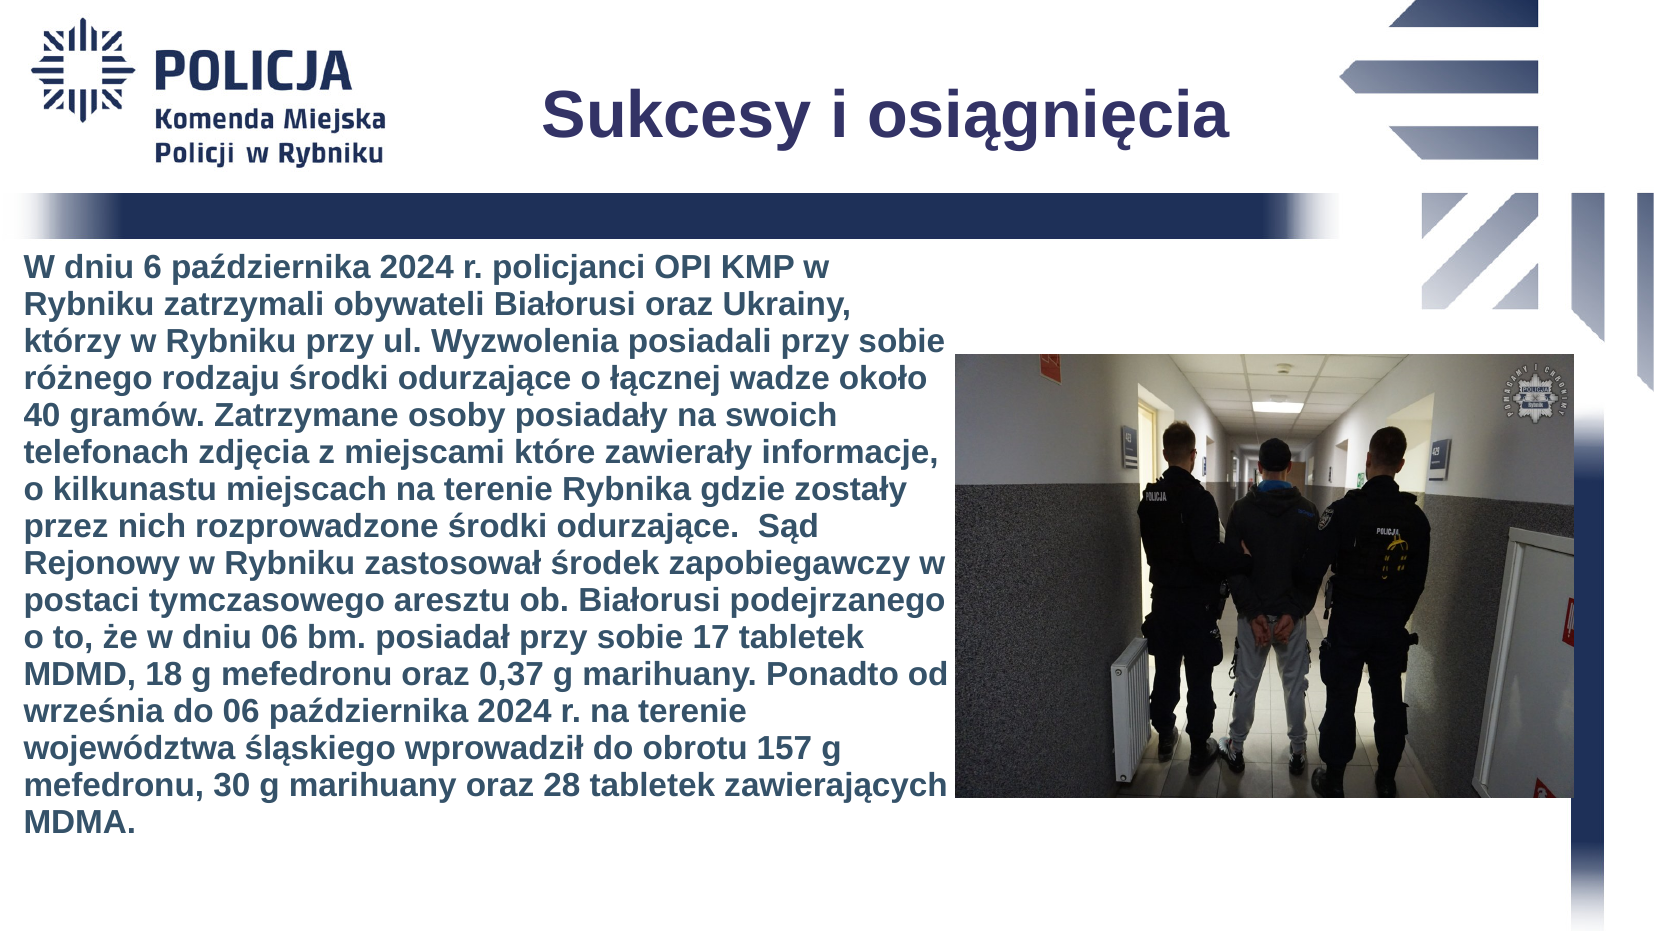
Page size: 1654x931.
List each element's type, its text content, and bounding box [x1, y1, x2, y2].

list W dniu 6 października 2024 r. policjanci OPI KMP w Rybniku zatrzymali obywateli Białorusi oraz Ukrainy, którzy w Rybniku przy ul. Wyzwolenia posiadali przy sobie różnego rodzaju środki odurzające o łącznej wadze około 40 gramów. Zatrzymane osoby posiadały na swoich telefonach zdjęcia z miejscami które zawierały informacje, o kilkunastu miejscach na terenie Rybnika gdzie zostały przez nich rozprowadzone środki odurzające. Sąd Rejonowy w Rybniku zastosował środek zapobiegawczy w postaci tymczasowego aresztu ob. Białorusi podejrzanego o to, że w dniu 06 bm. posiadał przy sobie 17 tabletek MDMD, 18 g mefedronu oraz 0,37 g marihuany. Ponadto od września do 06 października 2024 r. na terenie województwa śląskiego wprowadził do obrotu 157 g mefedronu, 30 g marihuany oraz 28 tabletek zawierających MDMA. [23, 248, 957, 922]
title Sukcesy i osiągnięcia [141, 37, 1630, 193]
picture [0, 0, 1654, 931]
